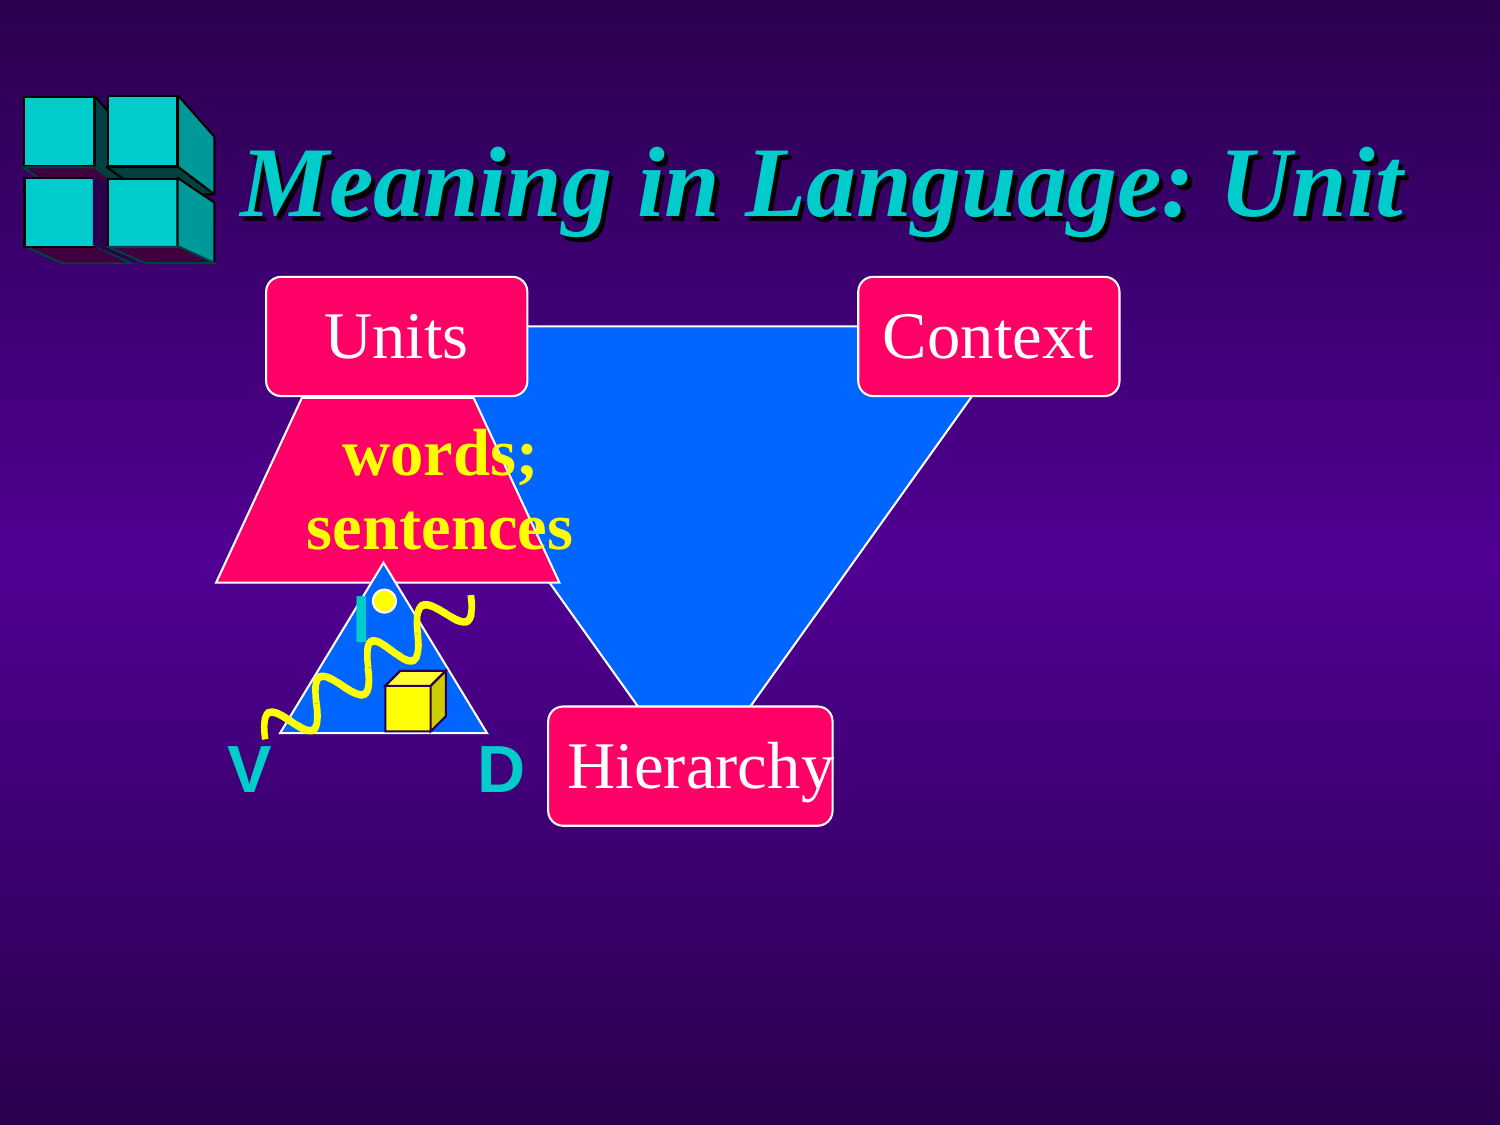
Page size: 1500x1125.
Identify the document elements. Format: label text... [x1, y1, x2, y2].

text_box D [462, 724, 588, 815]
text_box [463, 594, 476, 626]
text_box [376, 562, 391, 574]
title Meaning in Language: Unit [225, 78, 1438, 288]
text_box words; sentences [216, 397, 560, 583]
text_box [261, 639, 482, 734]
text_box V [212, 724, 338, 815]
text_box Context [858, 276, 1120, 397]
text_box I [337, 574, 463, 665]
text_box Hierarchy [548, 706, 833, 826]
text_box [474, 326, 972, 706]
text_box Units [266, 276, 528, 397]
